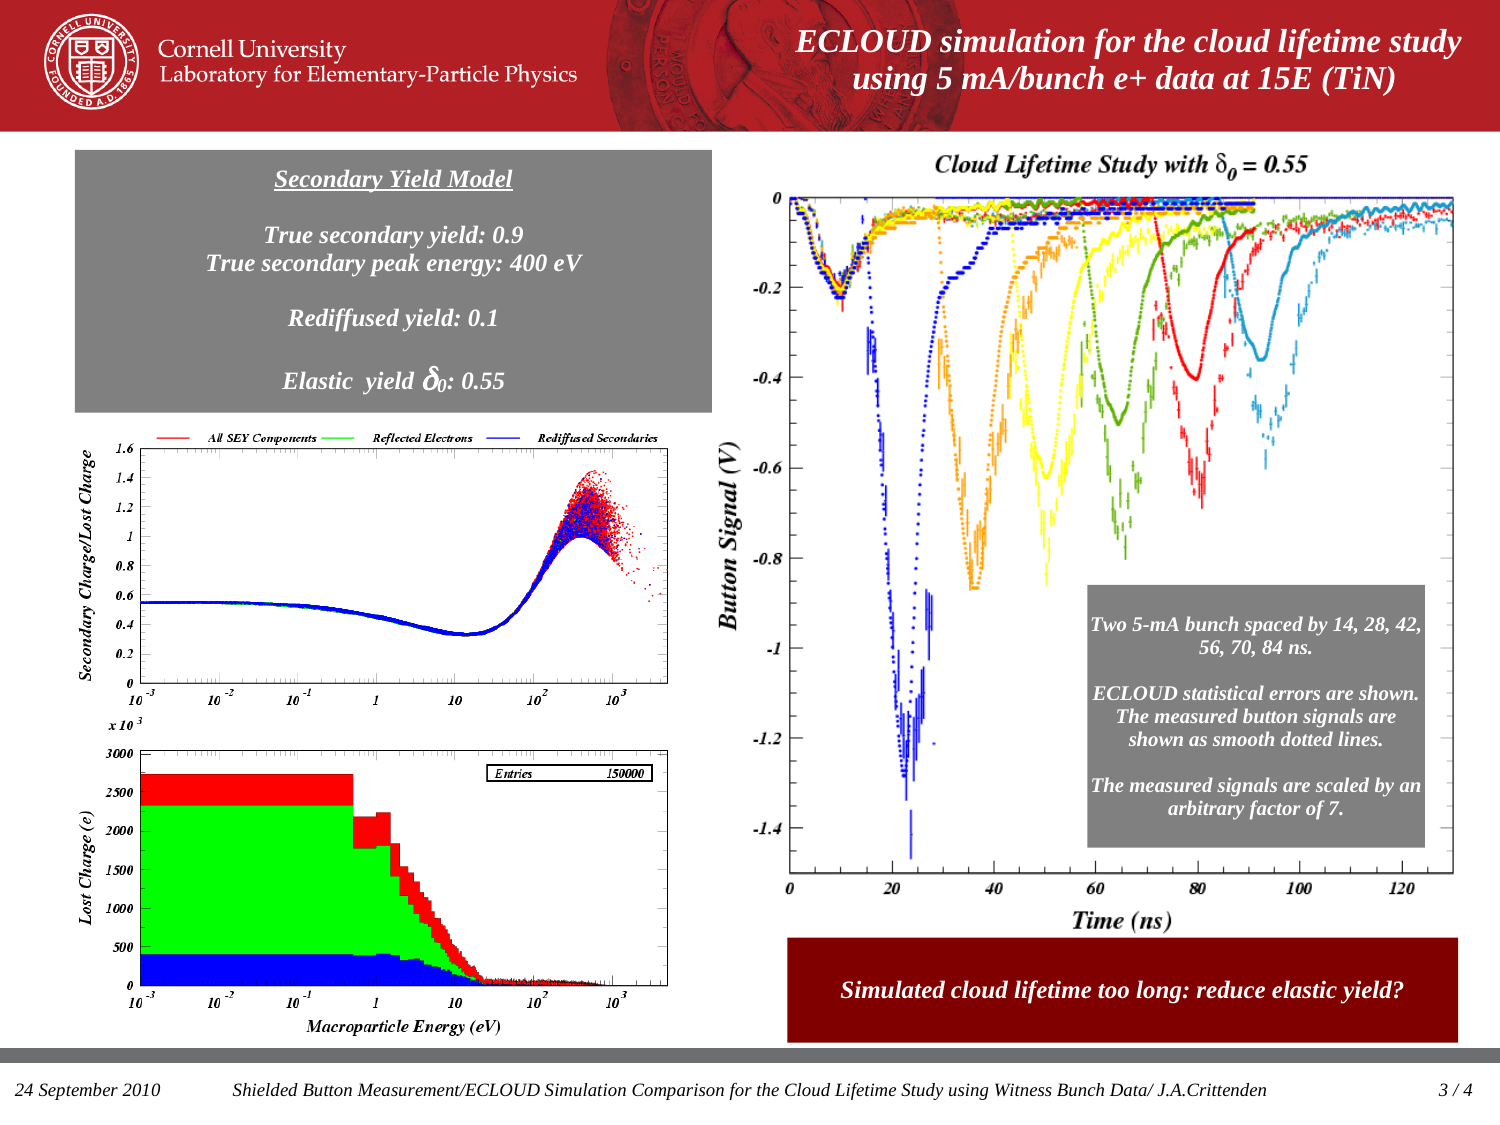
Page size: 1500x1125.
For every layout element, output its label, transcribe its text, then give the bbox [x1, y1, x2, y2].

picture [0, 0, 1500, 132]
text_box ECLOUD simulation for the cloud lifetime study using 5 mA/bunch e+ data at 15E (TiN) [749, 14, 1500, 113]
text_box Secondary Yield Model True secondary yield: 0.9 True secondary peak energy: 400 eV Rediffused yield: 0.1 Elastic yield d0: 0.55 [74, 149, 712, 413]
picture [75, 428, 676, 1041]
text_box Simulated cloud lifetime too long: reduce elastic yield? [787, 937, 1459, 1043]
text_box Two 5-mA bunch spaced by 14, 28, 42, 56, 70, 84 ns. ECLOUD statistical errors are shown. The measured button signals are shown as smooth dotted lines. The measured signals are scaled by an arbitrary factor of 7. [1087, 584, 1425, 848]
picture [712, 145, 1463, 938]
